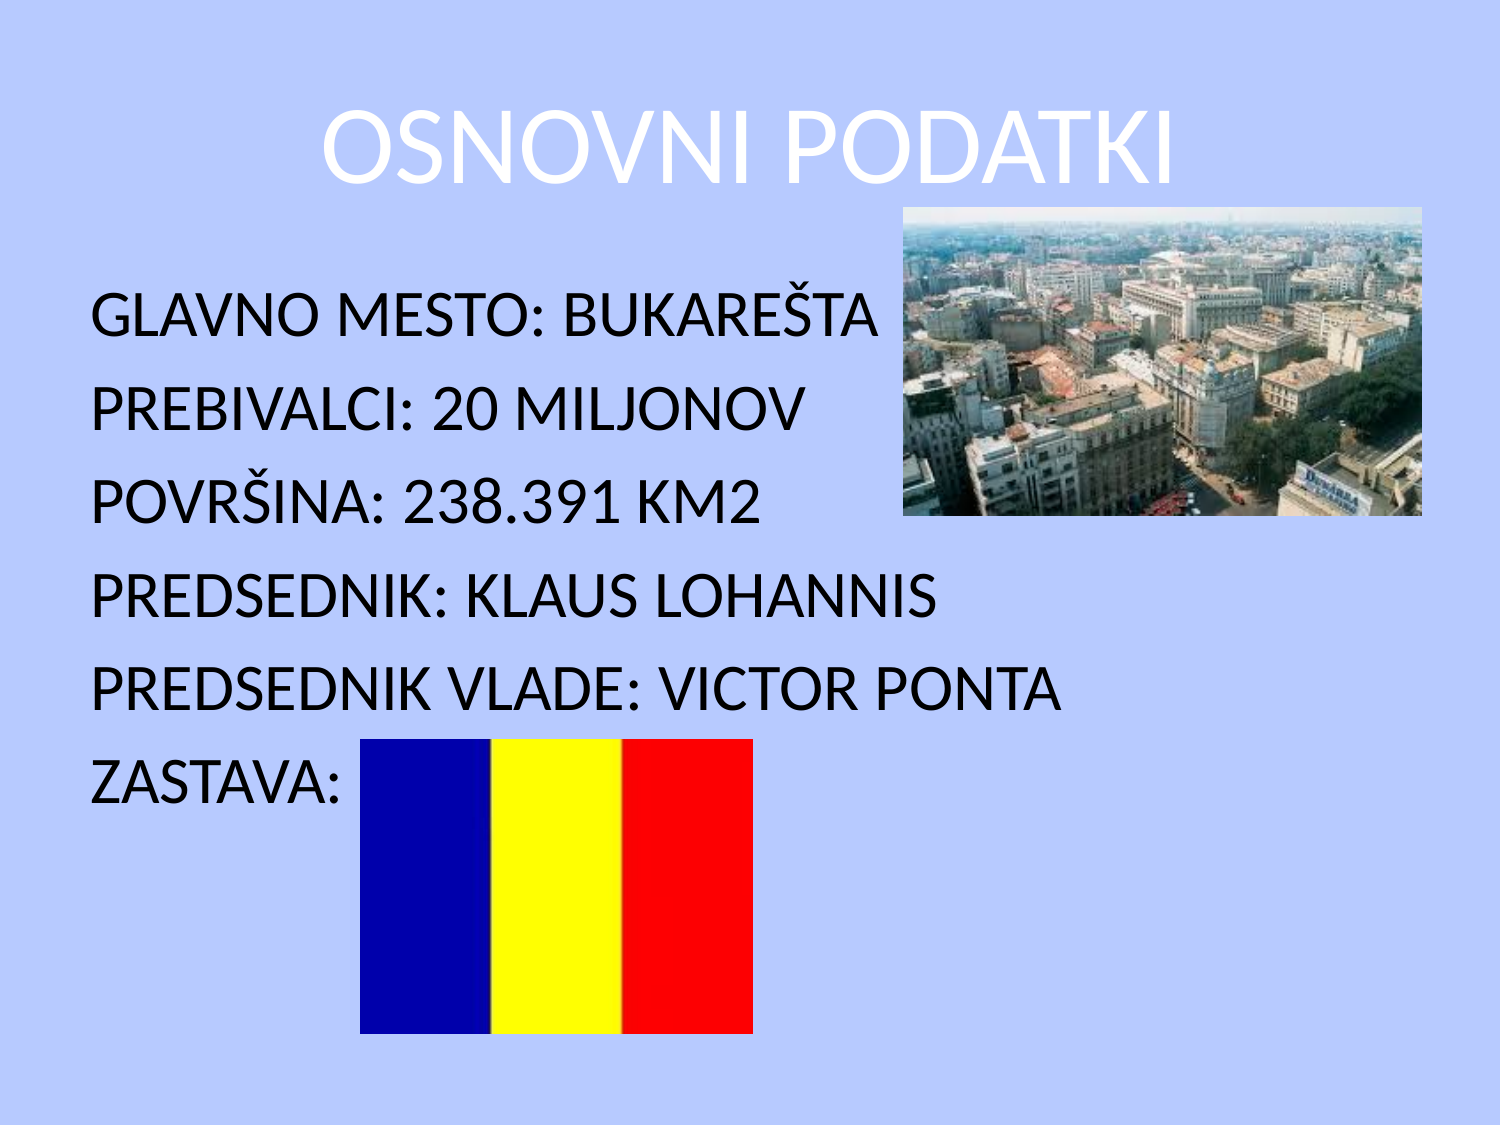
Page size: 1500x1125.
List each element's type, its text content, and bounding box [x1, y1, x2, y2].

list GLAVNO MESTO: BUKAREŠTA PREBIVALCI: 20 MILJONOV POVRŠINA: 238.391 KM2 PREDSEDNIK: KLAUS LOHANNIS PREDSEDNIK VLADE: VICTOR PONTA ZASTAVA: [75, 262, 1425, 1005]
title OSNOVNI PODATKI [75, 45, 1425, 233]
picture [360, 739, 753, 1034]
picture [903, 207, 1422, 516]
